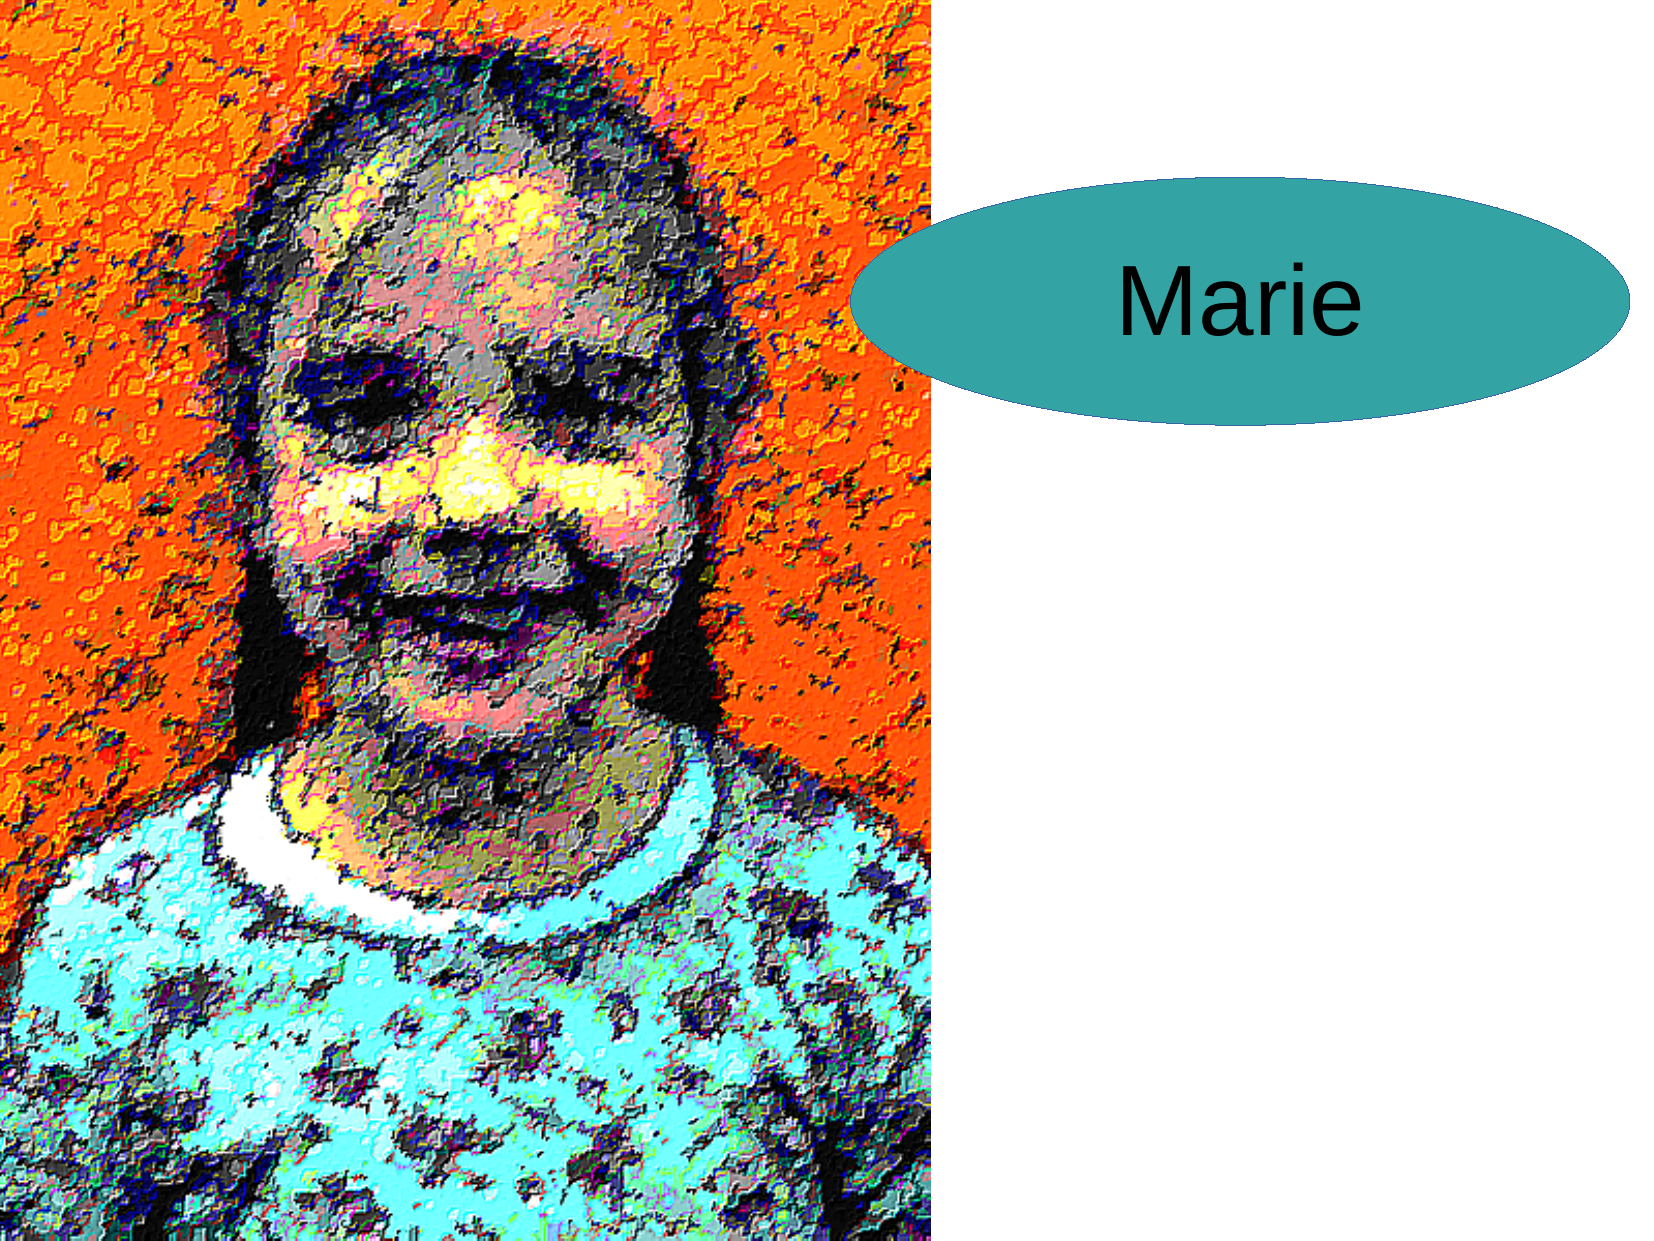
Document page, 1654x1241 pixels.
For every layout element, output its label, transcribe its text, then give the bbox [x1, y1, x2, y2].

picture [0, 0, 931, 1241]
text_box Marie [850, 177, 1630, 426]
